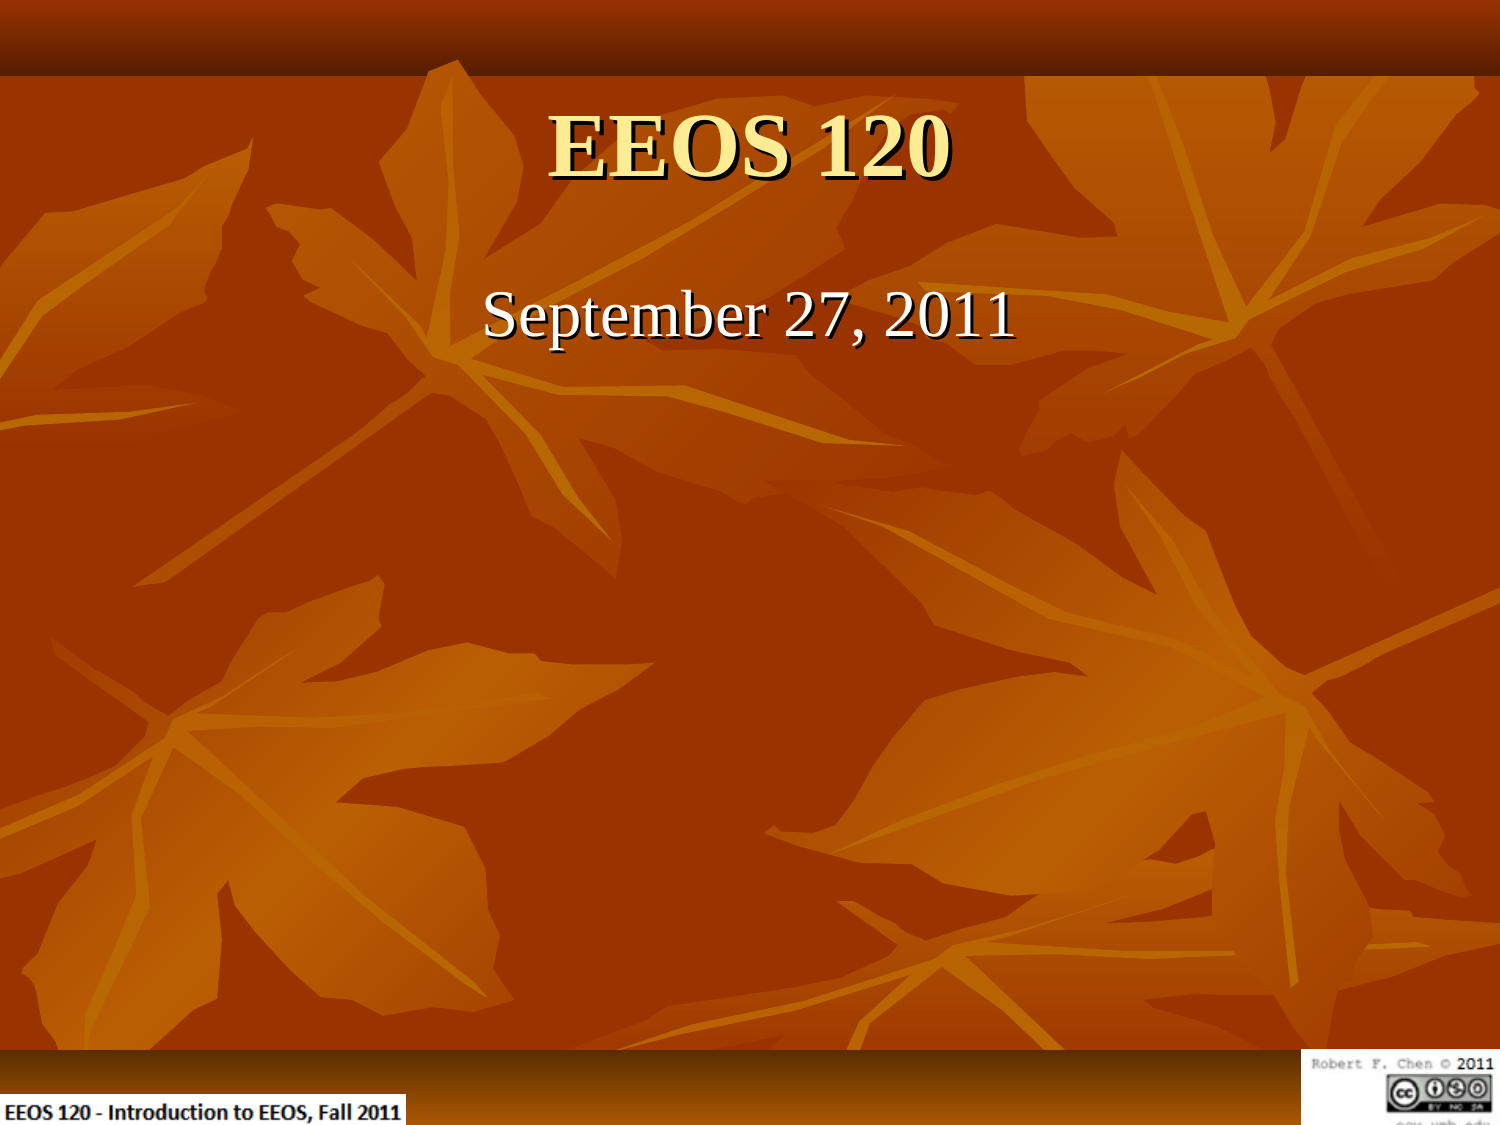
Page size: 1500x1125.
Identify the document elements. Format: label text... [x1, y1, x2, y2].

picture [0, 1094, 406, 1125]
title EEOS 120 [75, 45, 1426, 234]
picture [1301, 1049, 1500, 1125]
list September 27, 2011 [75, 262, 1426, 1006]
